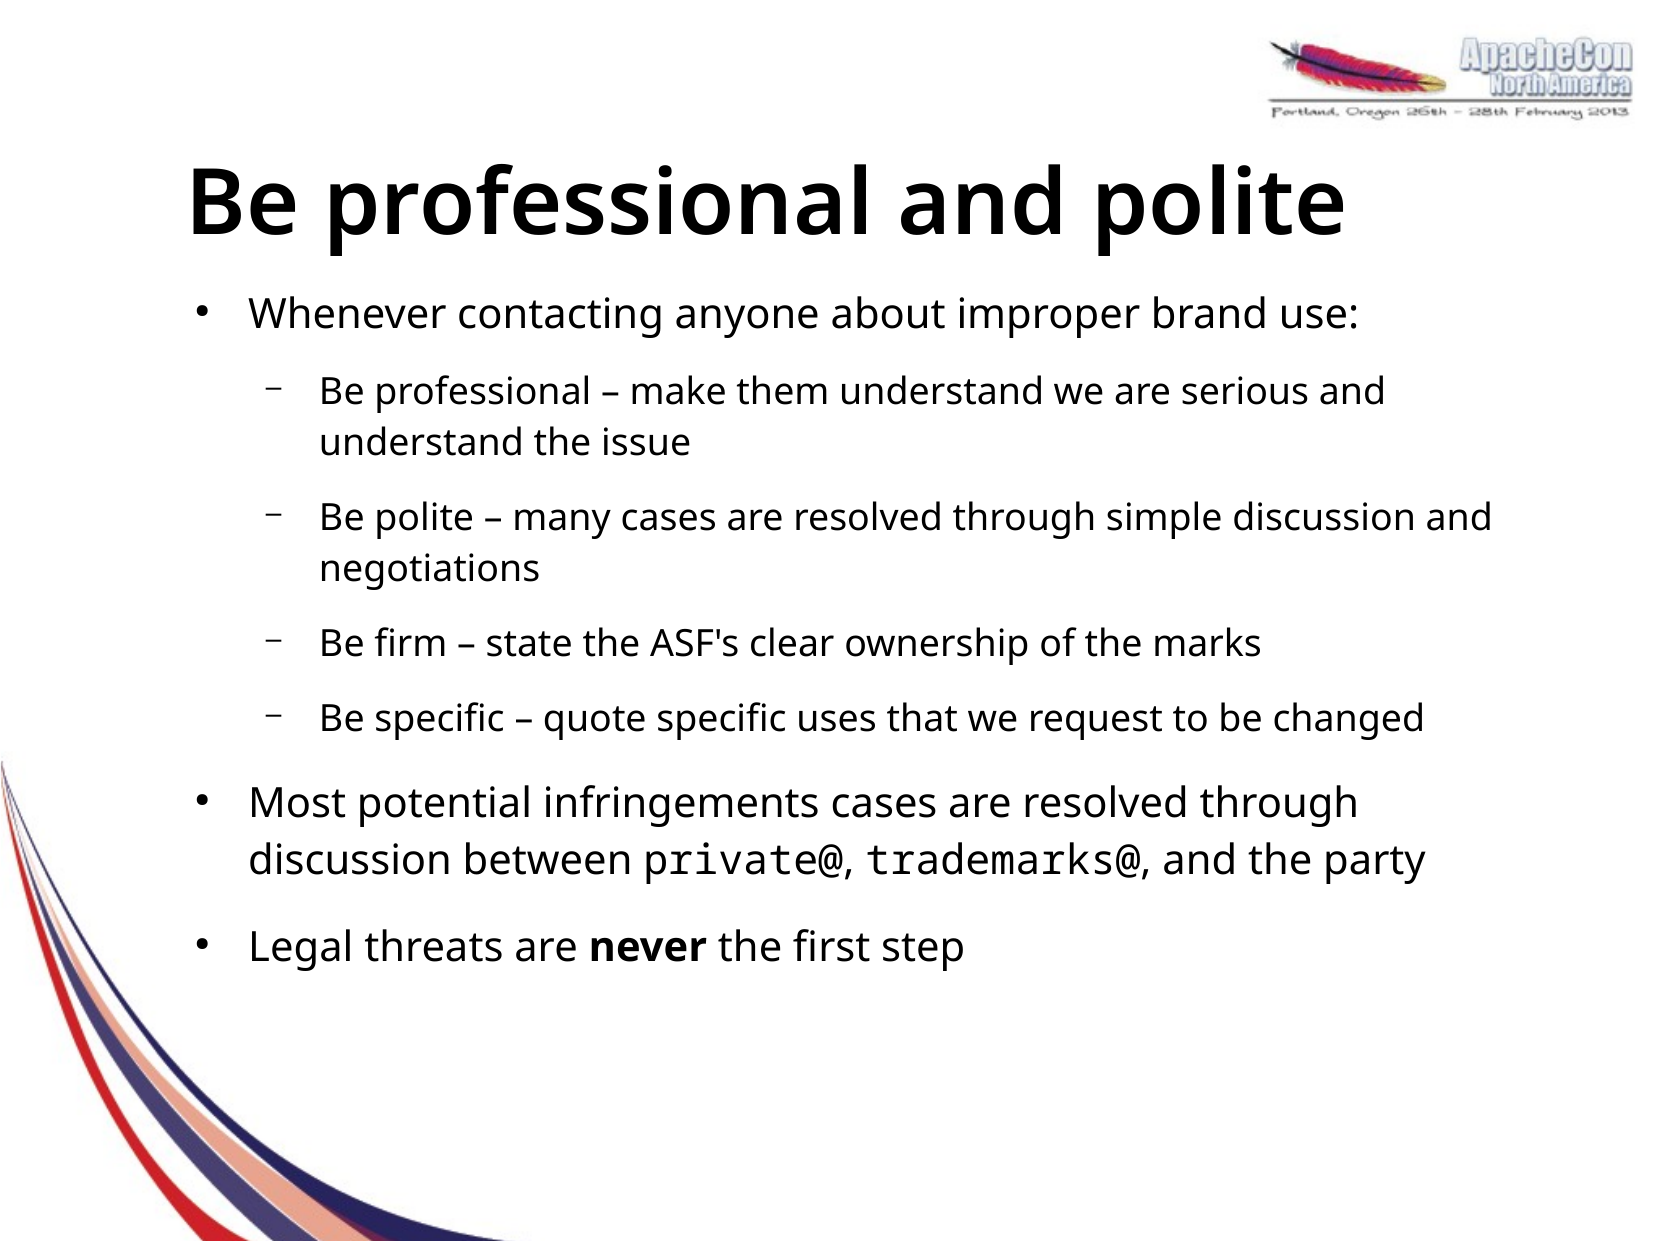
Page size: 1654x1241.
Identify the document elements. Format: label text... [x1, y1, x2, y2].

list Whenever contacting anyone about improper brand use: Be professional – make them understand we are serious and understand the issue Be polite – many cases are resolved through simple discussion and negotiations Be firm – state the ASF's clear ownership of the marks Be specific – quote specific uses that we request to be changed Most potential infringements cases are resolved through discussion between private@, trademarks@, and the party Legal threats are never the first step [177, 283, 1536, 1004]
title Be professional and polite [177, 134, 1536, 262]
picture [0, 0, 1654, 1241]
